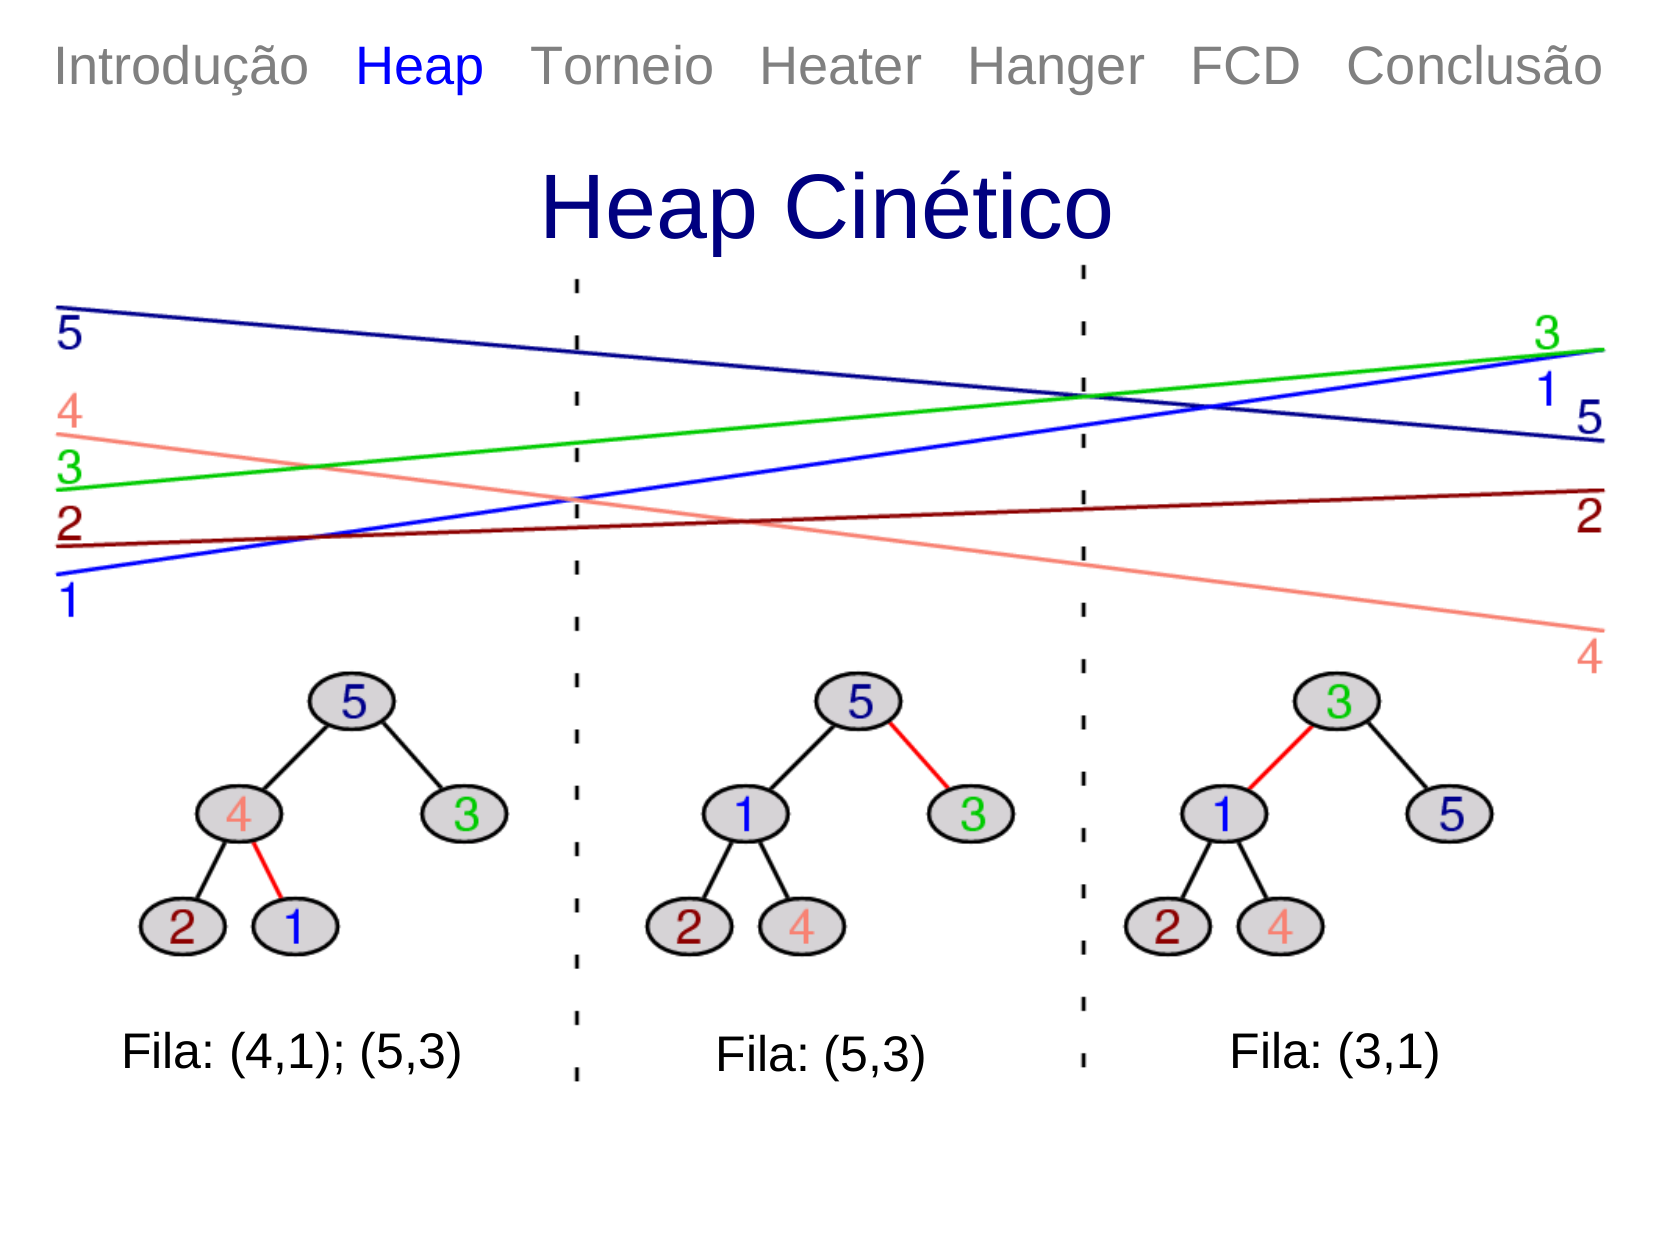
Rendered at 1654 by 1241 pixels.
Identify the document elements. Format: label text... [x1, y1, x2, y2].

picture [44, 259, 1614, 1091]
text_box Fila: (4,1); (5,3) [120, 1023, 464, 1080]
title Heap Cinético [121, 102, 1534, 259]
text_box Fila: (5,3) [715, 1025, 928, 1082]
text_box Fila: (3,1) [1229, 1023, 1442, 1080]
text_box Introdução Heap Torneio Heater Hanger FCD Conclusão [30, 35, 1629, 96]
